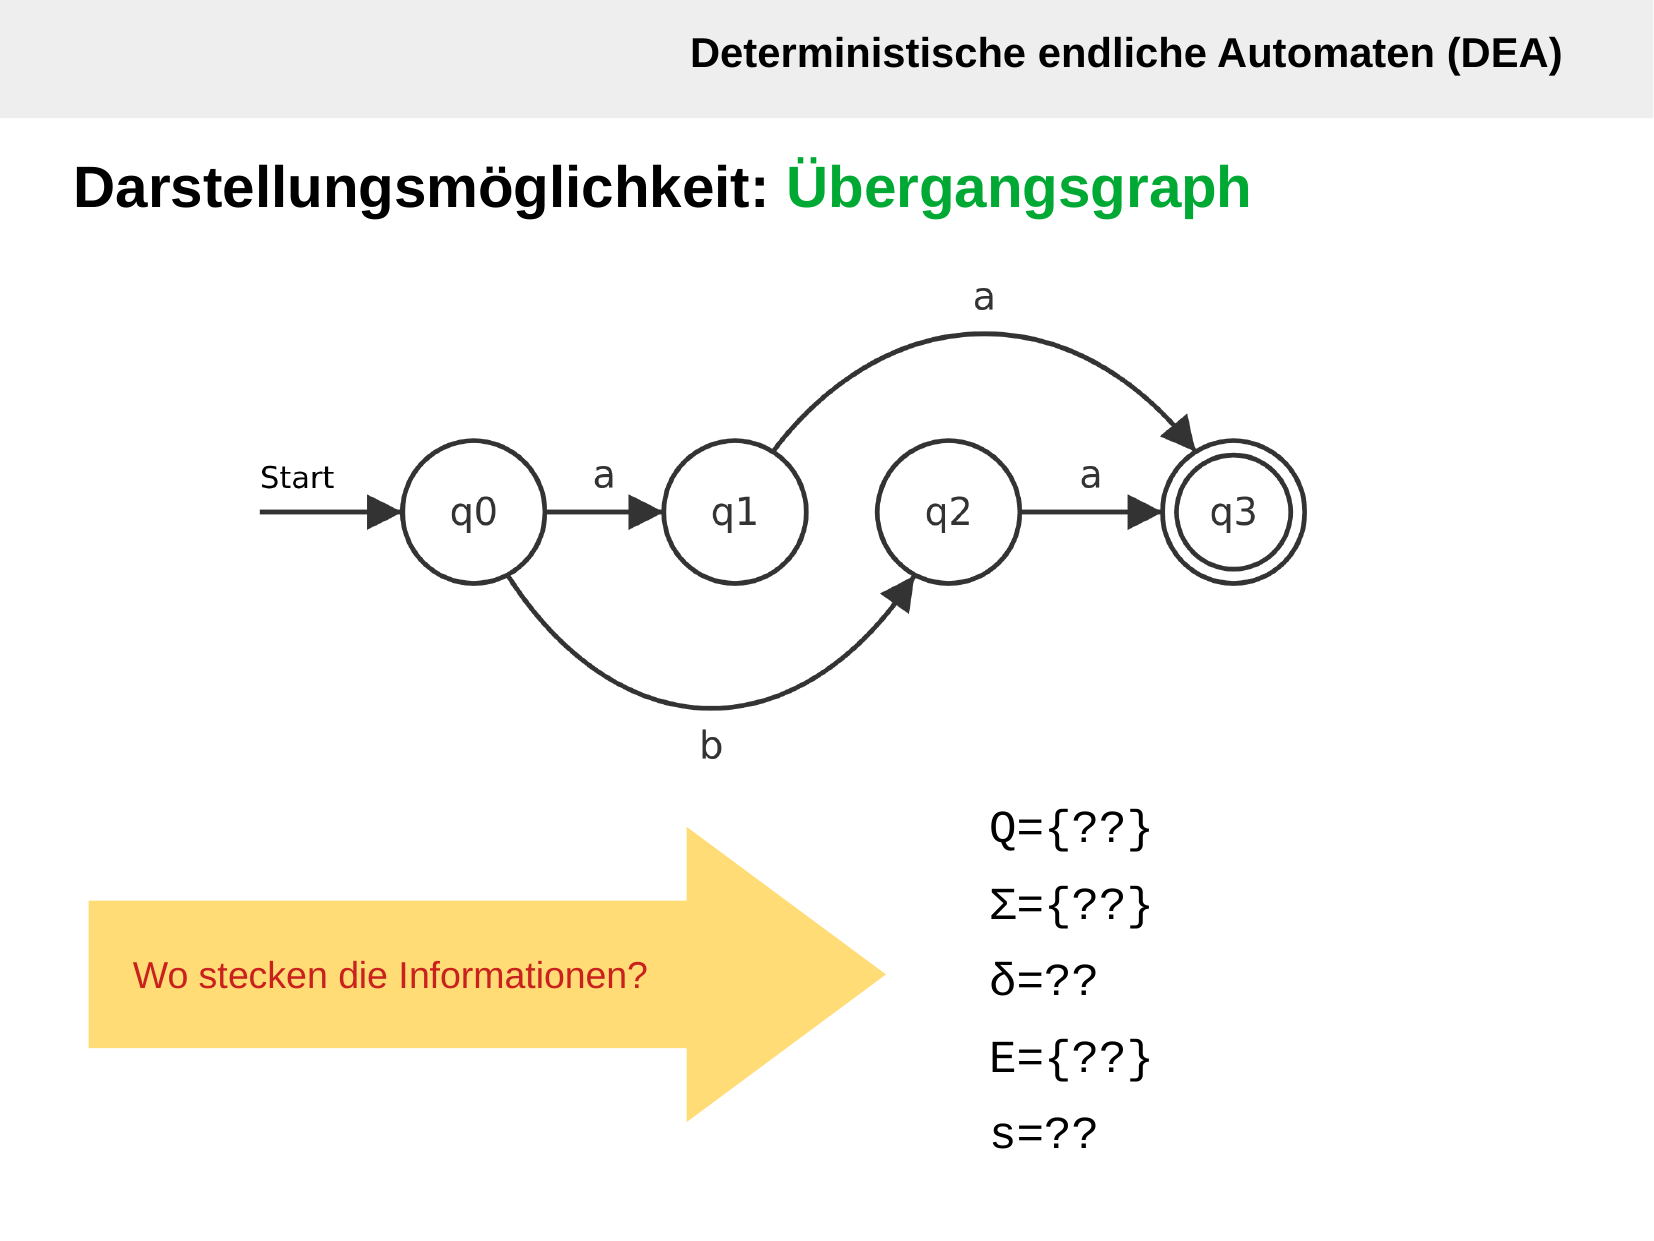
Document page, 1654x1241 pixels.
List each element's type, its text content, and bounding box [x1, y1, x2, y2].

text_box Darstellungsmöglichkeit: Übergangsgraph [59, 147, 1354, 228]
text_box Q={??} Σ={??} δ=?? E={??} s=?? [974, 797, 1269, 1170]
text_box [88, 900, 849, 1123]
text_box Wo stecken die Informationen? [118, 947, 974, 1004]
text_box [0, 0, 1654, 119]
picture [236, 227, 1447, 909]
text_box Deterministische endliche Automaten (DEA) [675, 22, 1625, 89]
